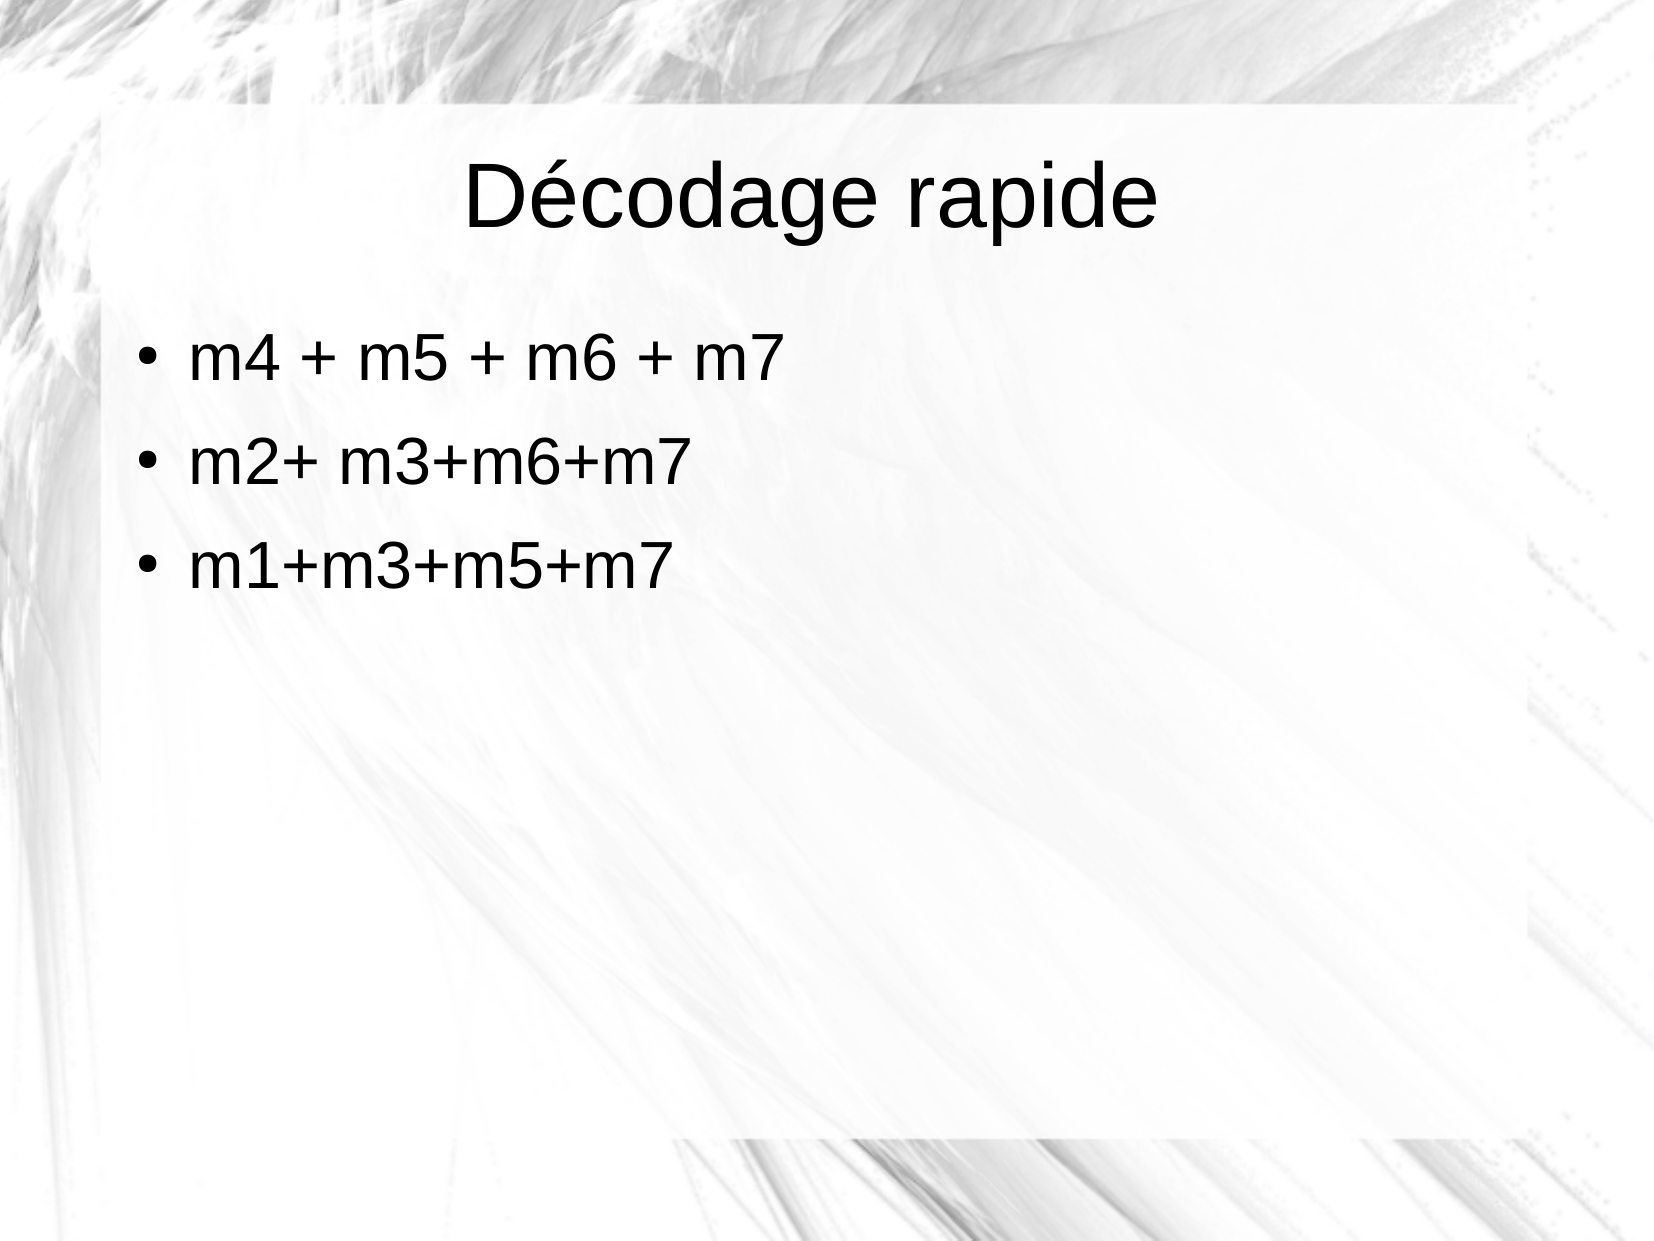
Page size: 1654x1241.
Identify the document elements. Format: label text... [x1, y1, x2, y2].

list m4 + m5 + m6 + m7 m2+ m3+m6+m7 m1+m3+m5+m7 [118, 319, 1571, 1139]
picture [0, 0, 1654, 1241]
title Décodage rapide [118, 112, 1506, 281]
